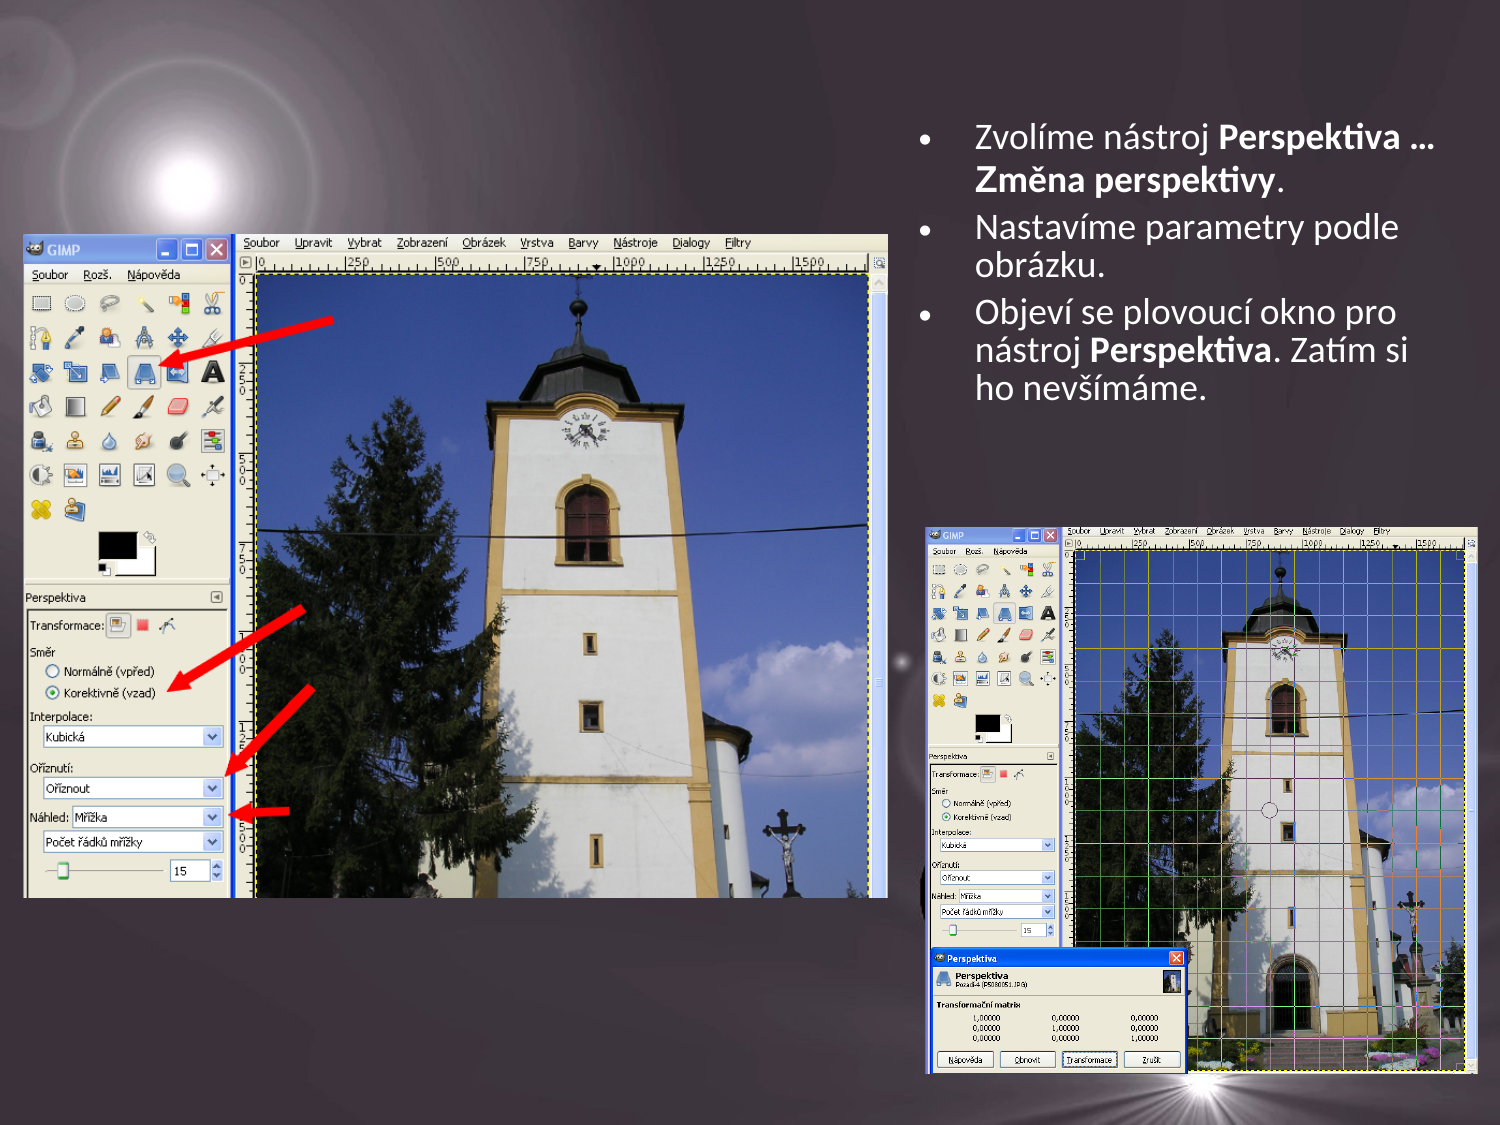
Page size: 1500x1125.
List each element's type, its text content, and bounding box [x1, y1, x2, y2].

list Zvolíme nástroj Perspektiva … Změna perspektivy. Nastavíme parametry podle obrázku. Objeví se plovoucí okno pro nástroj Perspektiva. Zatím si ho nevšímáme. [903, 113, 1467, 463]
picture [0, 0, 1500, 1125]
